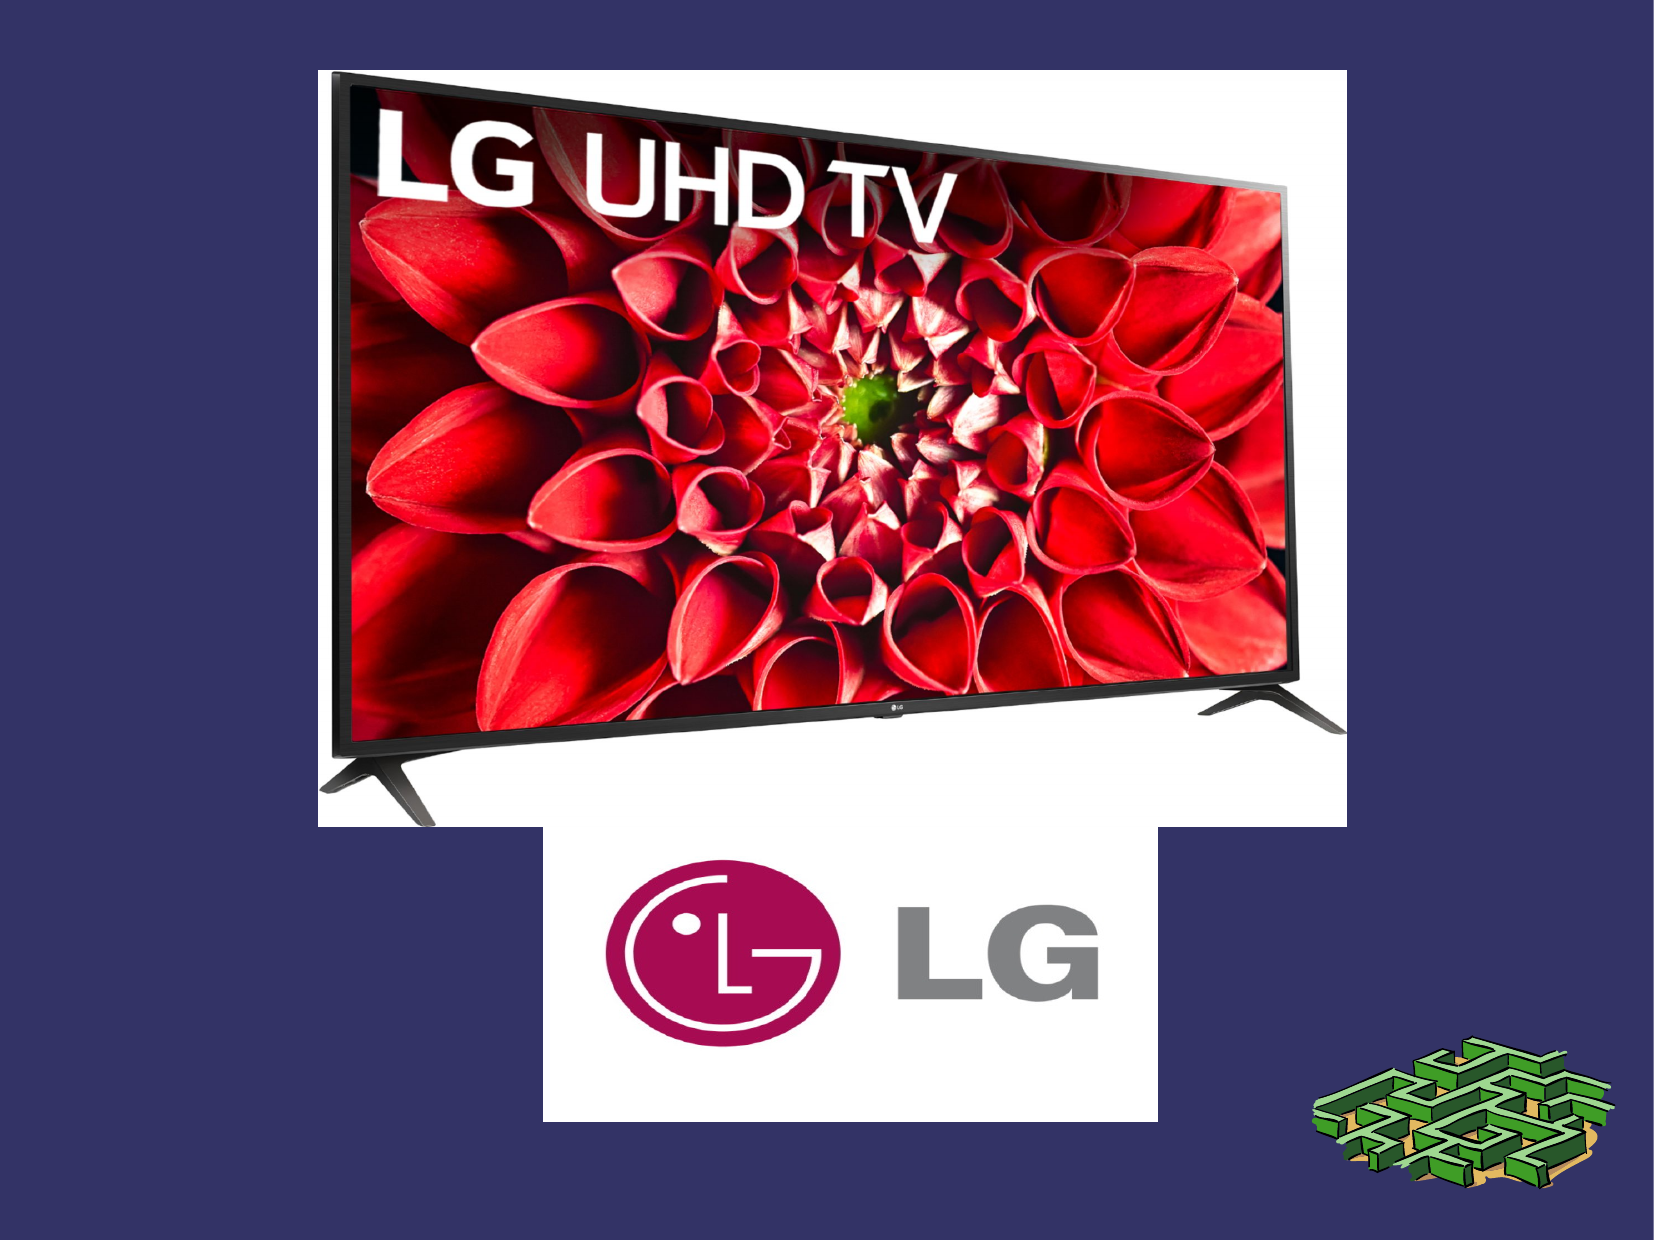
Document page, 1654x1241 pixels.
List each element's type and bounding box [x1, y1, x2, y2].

picture [318, 70, 1347, 1123]
